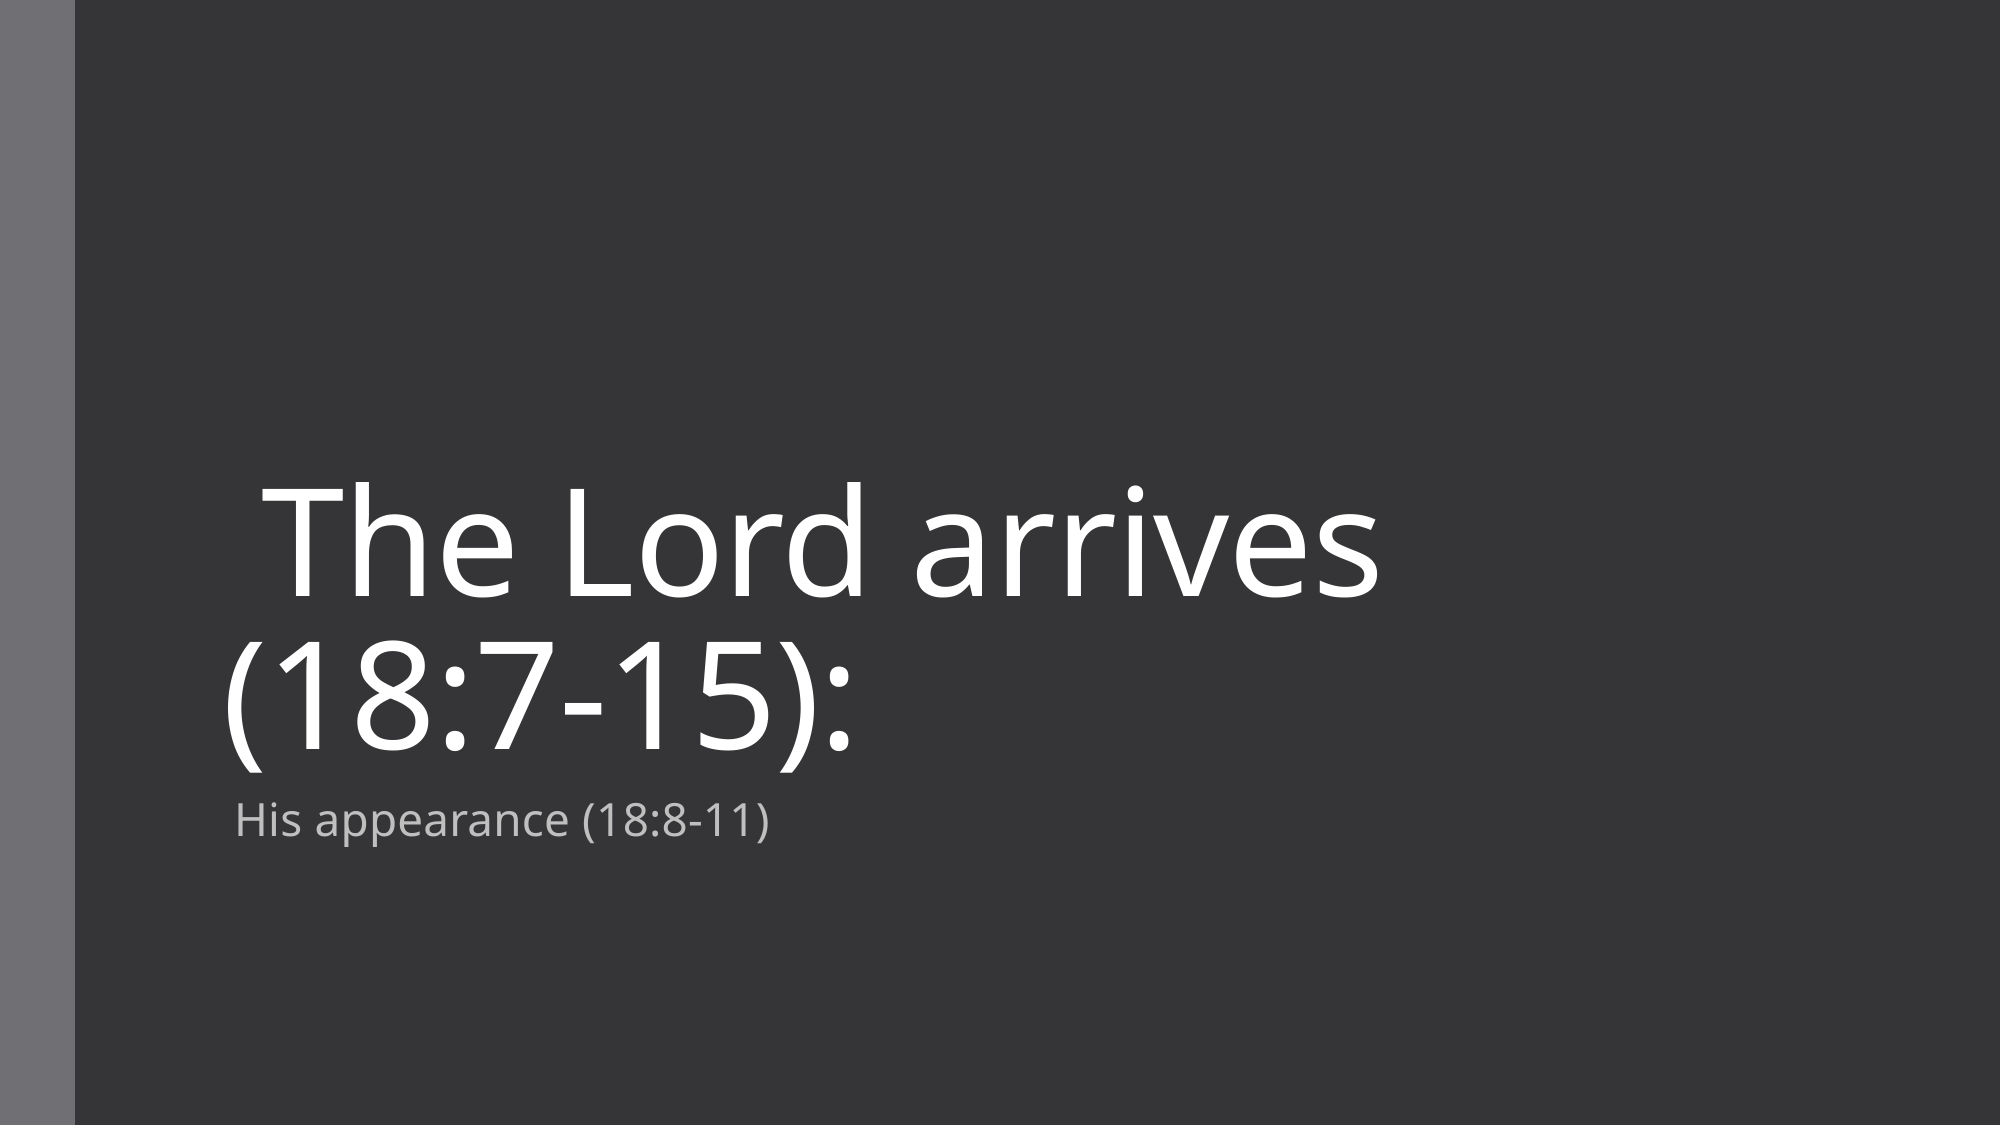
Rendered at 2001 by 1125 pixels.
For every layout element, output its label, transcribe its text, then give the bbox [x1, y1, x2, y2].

title The Lord arrives (18:7-15): [206, 124, 1752, 787]
subtitle His appearance (18:8-11) [206, 787, 1752, 1066]
